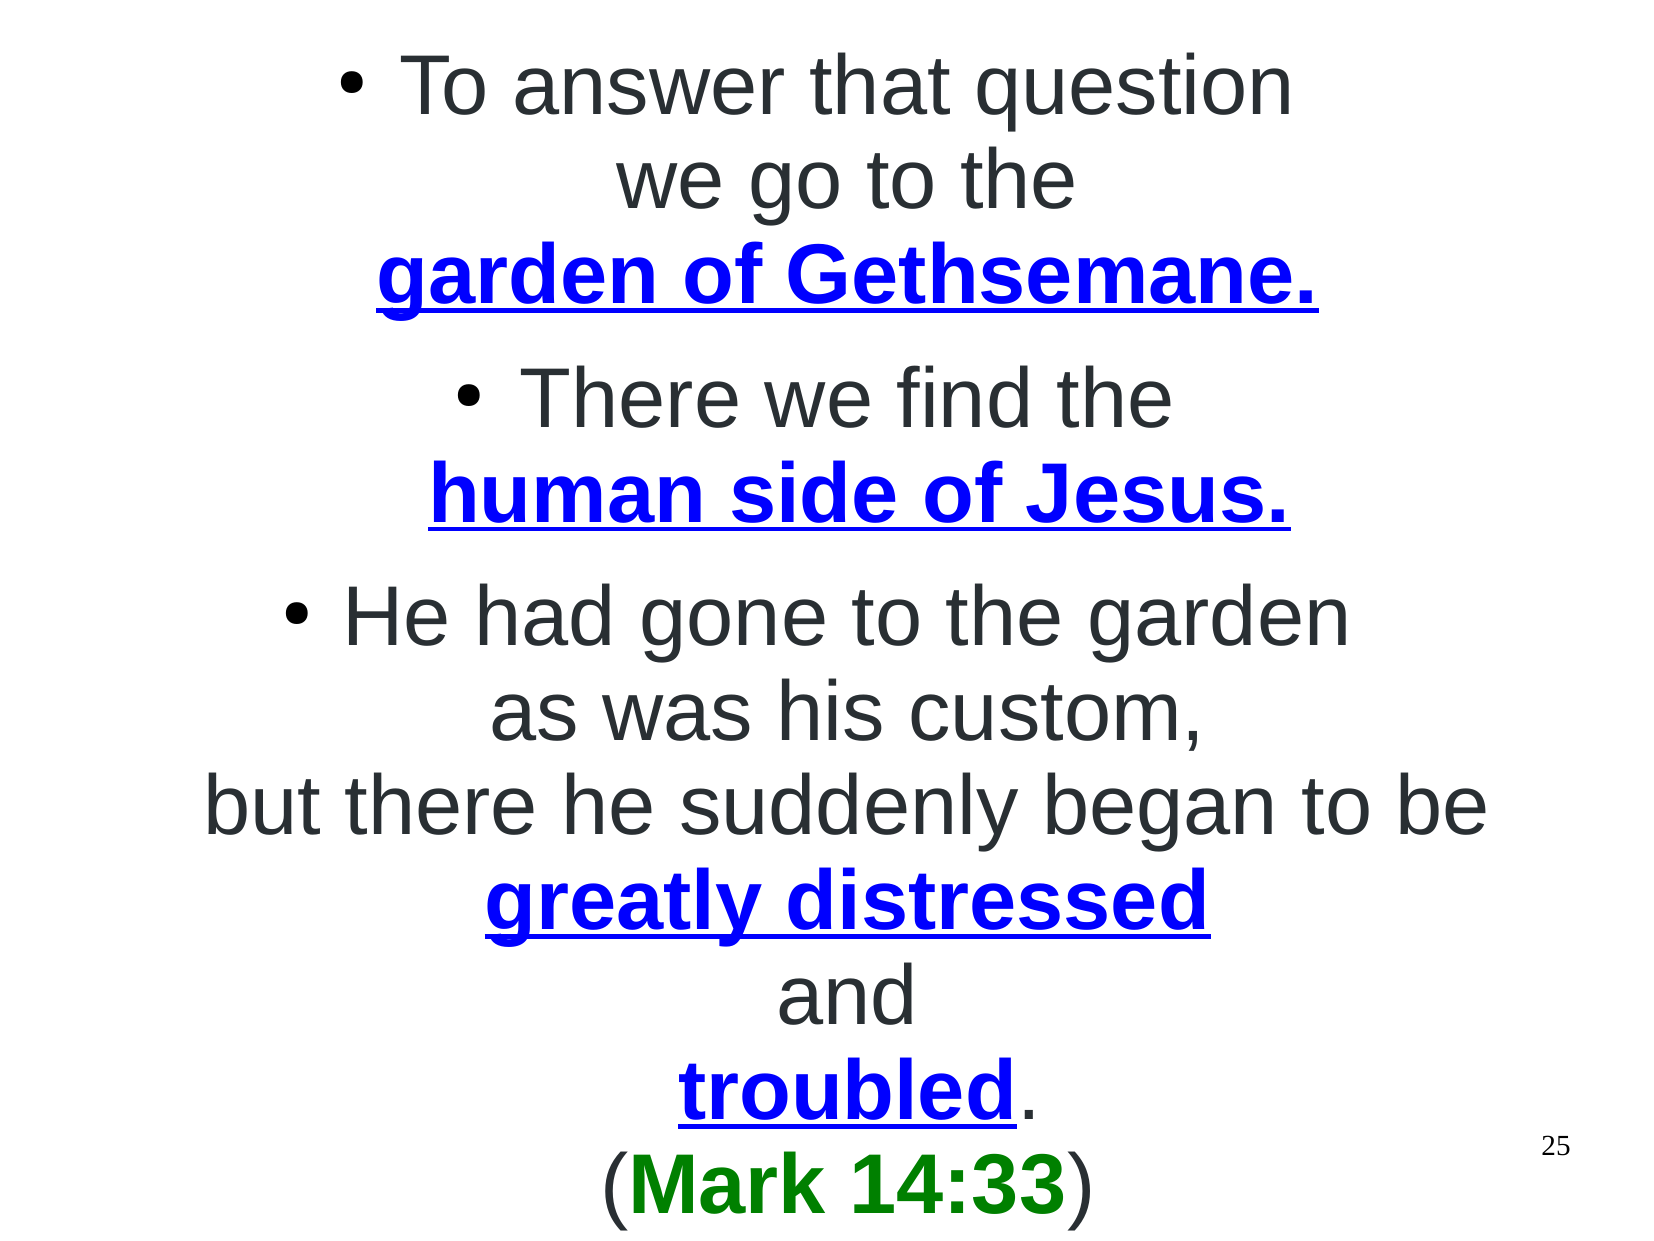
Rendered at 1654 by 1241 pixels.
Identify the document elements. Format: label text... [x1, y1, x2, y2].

list To answer that question we go to the garden of Gethsemane. There we find the human side of Jesus. He had gone to the garden as was his custom, but there he suddenly began to be greatly distressed and troubled. (Mark 14:33) [37, 37, 1613, 1238]
